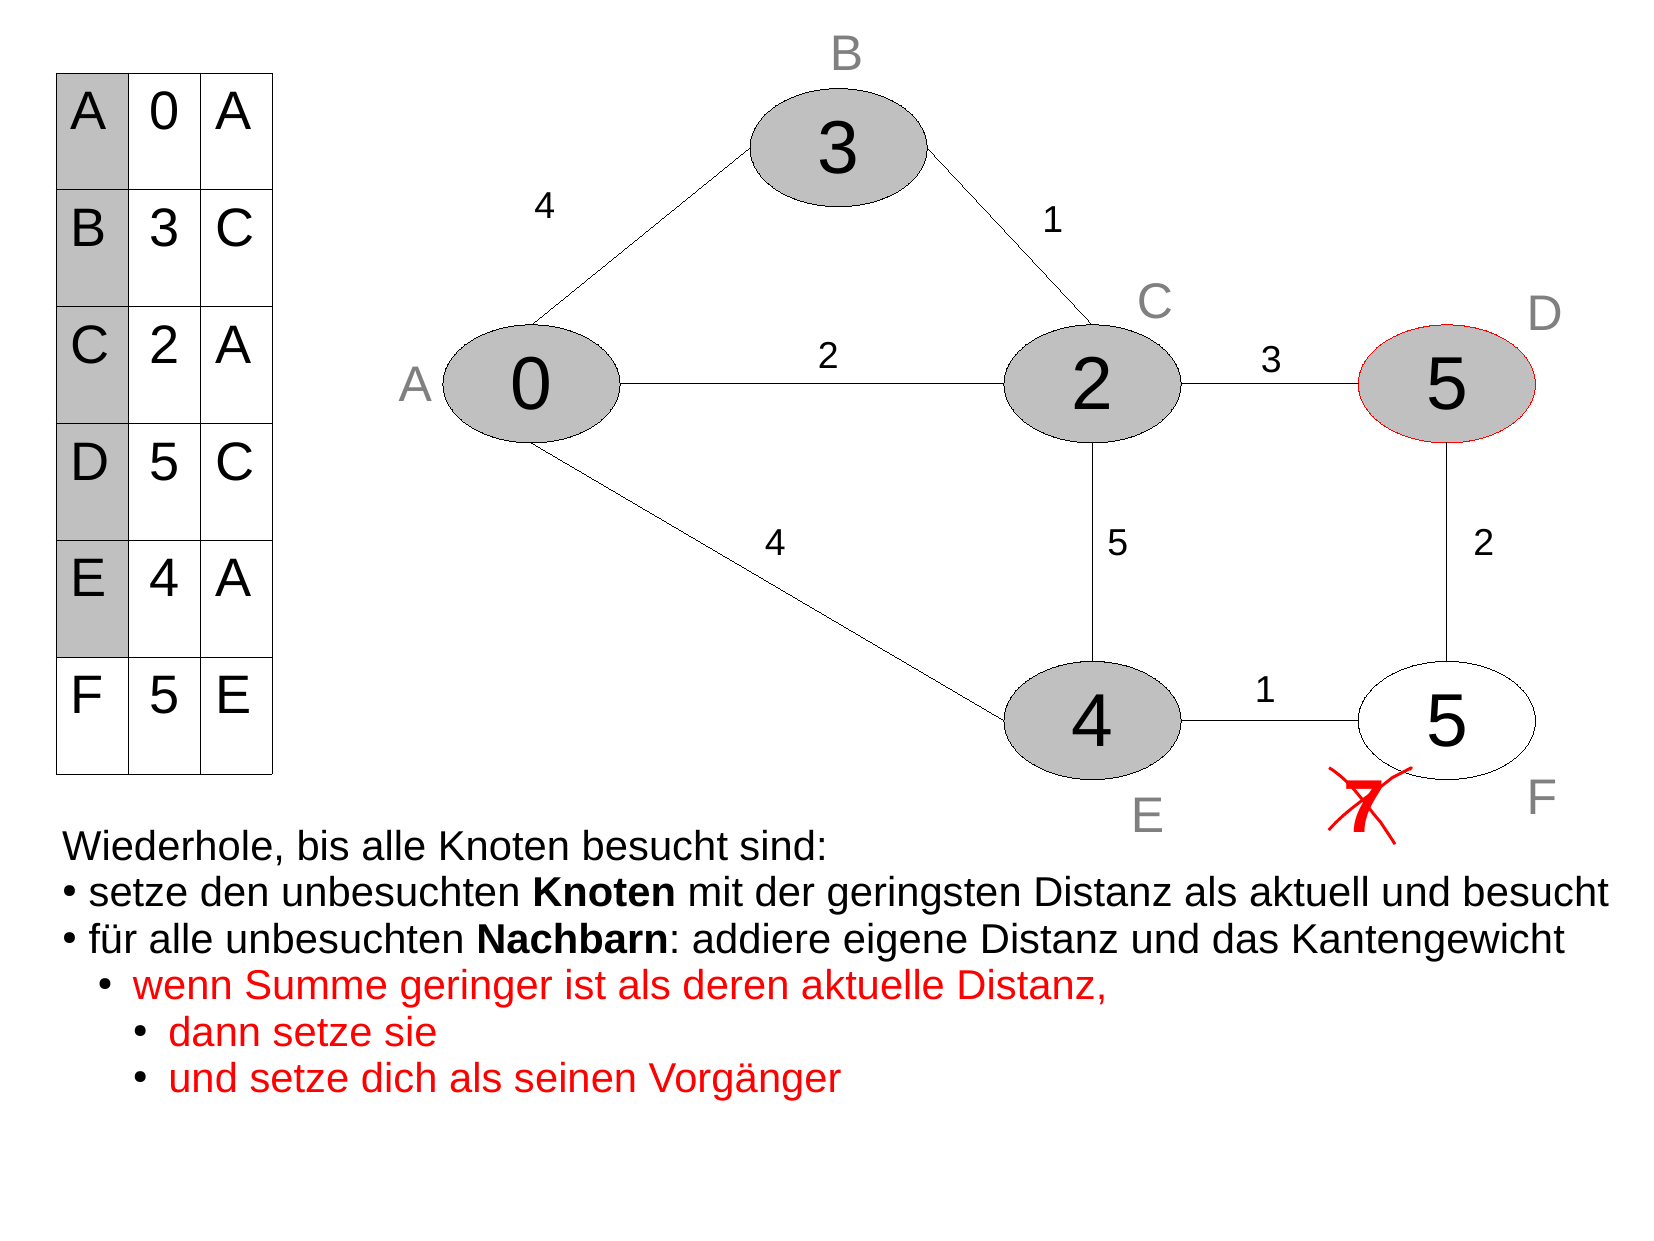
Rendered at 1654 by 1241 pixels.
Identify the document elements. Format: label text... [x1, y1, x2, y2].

text_box 1 [1240, 661, 1300, 725]
text_box 4 [1003, 661, 1182, 780]
text_box E [1116, 779, 1176, 815]
table_cell A [201, 541, 272, 657]
table_cell 4 [129, 541, 200, 657]
text_box 2 [1458, 513, 1518, 585]
text_box 0 [461, 324, 621, 443]
text_box 2 [1003, 324, 1182, 443]
table_cell F [57, 658, 128, 774]
text_box 2 [803, 326, 863, 384]
table_header A [57, 74, 128, 189]
table_cell C [201, 424, 272, 540]
text_box 5 [1358, 661, 1536, 780]
text_box 7 [1348, 803, 1371, 815]
text_box 5 [1092, 513, 1152, 573]
text_box 7 [1328, 757, 1418, 815]
table_cell D [57, 424, 128, 540]
table_header A [201, 74, 272, 189]
table_cell B [57, 190, 128, 306]
text_box 7 [1328, 770, 1360, 815]
table_cell C [57, 307, 128, 423]
table_cell E [201, 658, 272, 774]
text_box 3 [1246, 330, 1306, 390]
table_cell A [201, 307, 272, 423]
table_cell 5 [129, 658, 200, 774]
text_box A [383, 348, 473, 426]
table_cell C [201, 190, 272, 306]
table_cell E [57, 541, 128, 657]
table_cell 2 [129, 307, 200, 423]
text_box 4 [519, 177, 579, 235]
text_box C [1122, 265, 1211, 361]
table_cell 3 [129, 190, 200, 306]
text_box 5 [1358, 324, 1536, 443]
text_box B [814, 17, 904, 89]
text_box D [1511, 277, 1601, 367]
text_box 1 [1027, 191, 1087, 249]
table_cell 5 [129, 424, 200, 540]
table_header 0 [129, 74, 200, 189]
text_box Wiederhole, bis alle Knoten besucht sind: setze den unbesuchten Knoten mit der geringsten Distanz als aktuell und besucht für alle unbesuchten Nachbarn: addiere eigene Distanz und das Kantengewicht wenn Summe geringer ist als deren aktuelle Distanz, dann setze sie und setze dich als seinen Vorgänger [47, 815, 1654, 1113]
text_box F [1511, 761, 1601, 815]
text_box 4 [750, 513, 810, 571]
text_box 3 [750, 89, 928, 207]
